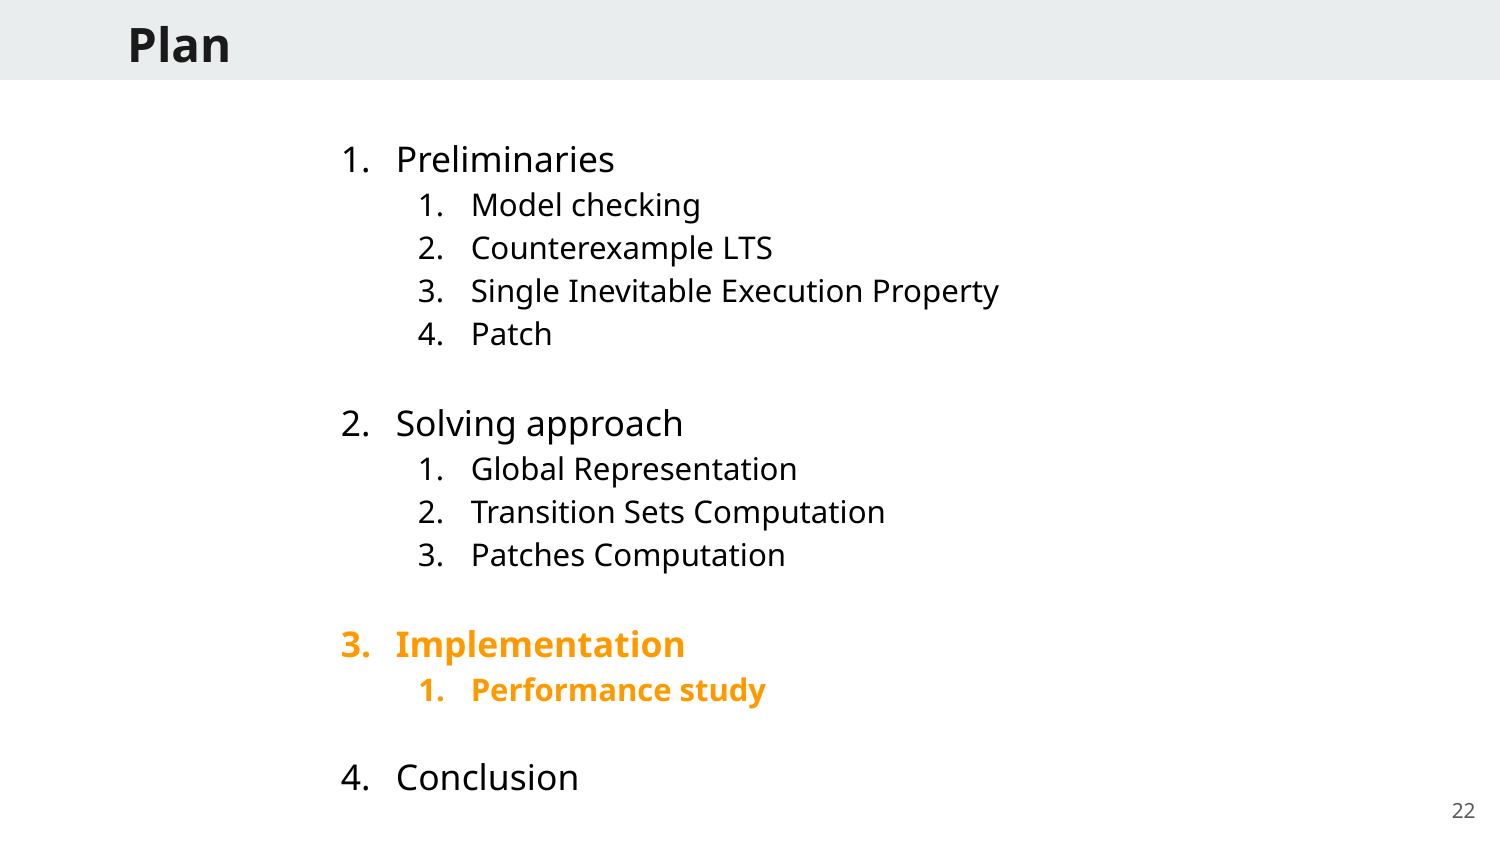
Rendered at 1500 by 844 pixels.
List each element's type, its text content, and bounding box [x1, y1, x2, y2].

title Plan [112, 0, 1374, 88]
slide_number <numéro> [1400, 779, 1491, 844]
list Preliminaries Model checking Counterexample LTS Single Inevitable Execution Property Patch Solving approach Global Representation Transition Sets Computation Patches Computation Implementation Performance study Conclusion [305, 115, 1075, 819]
